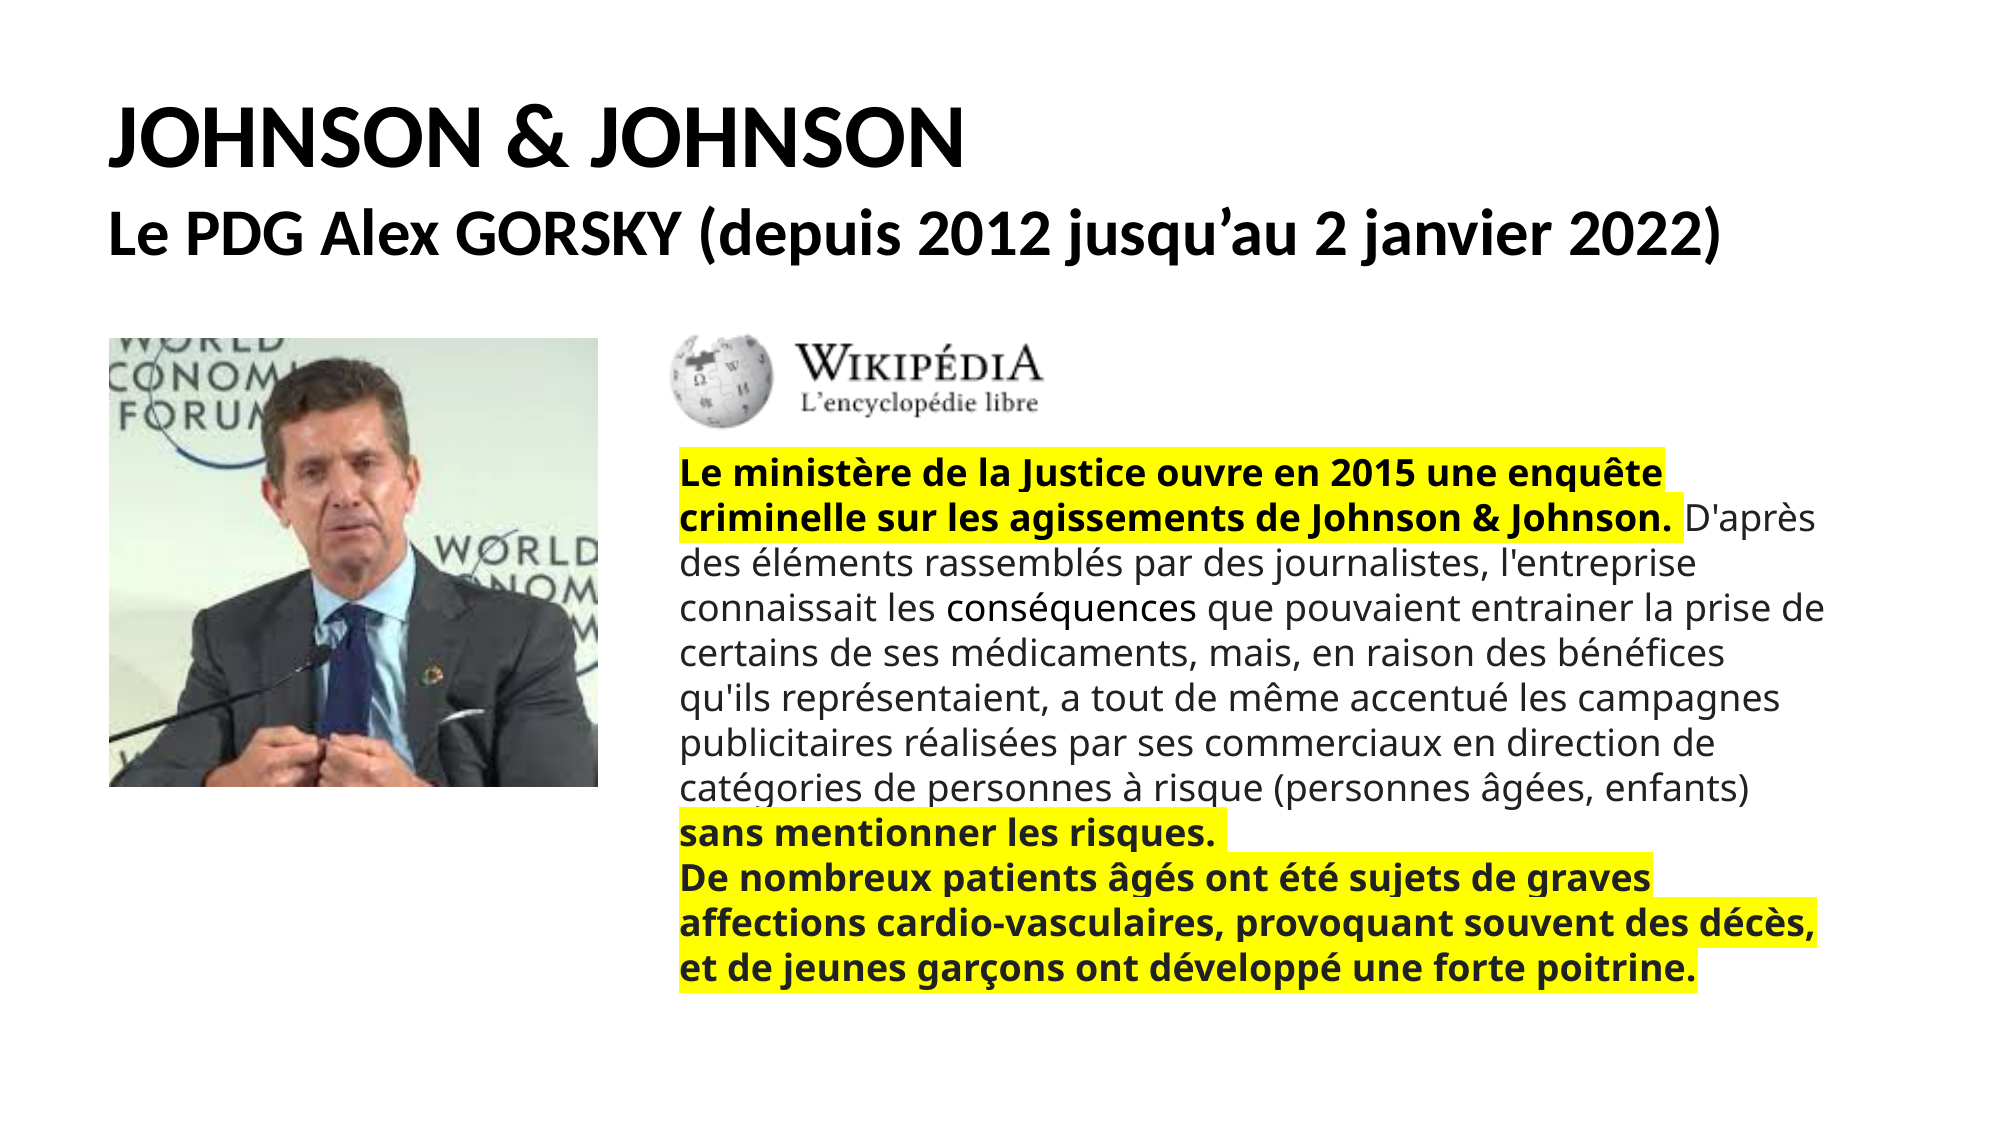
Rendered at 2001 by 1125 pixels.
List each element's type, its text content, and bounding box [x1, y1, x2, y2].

title JOHNSON & JOHNSON [93, 59, 1001, 217]
picture [645, 315, 1059, 443]
text_box Le PDG Alex GORSKY (depuis 2012 jusqu’au 2 janvier 2022) [94, 181, 1740, 276]
text_box Le ministère de la Justice ouvre en 2015 une enquête criminelle sur les agissements de Johnson & Johnson. D'après des éléments rassemblés par des journalistes, l'entreprise connaissait les conséquences que pouvaient entrainer la prise de certains de ses médicaments, mais, en raison des bénéfices qu'ils représentaient, a tout de même accentué les campagnes publicitaires réalisées par ses commerciaux en direction de catégories de personnes à risque (personnes âgées, enfants) sans mentionner les risques. De nombreux patients âgés ont été sujets de graves affections cardio-vasculaires, provoquant souvent des décès, et de jeunes garçons ont développé une forte poitrine. [664, 442, 1843, 997]
picture [109, 338, 598, 787]
